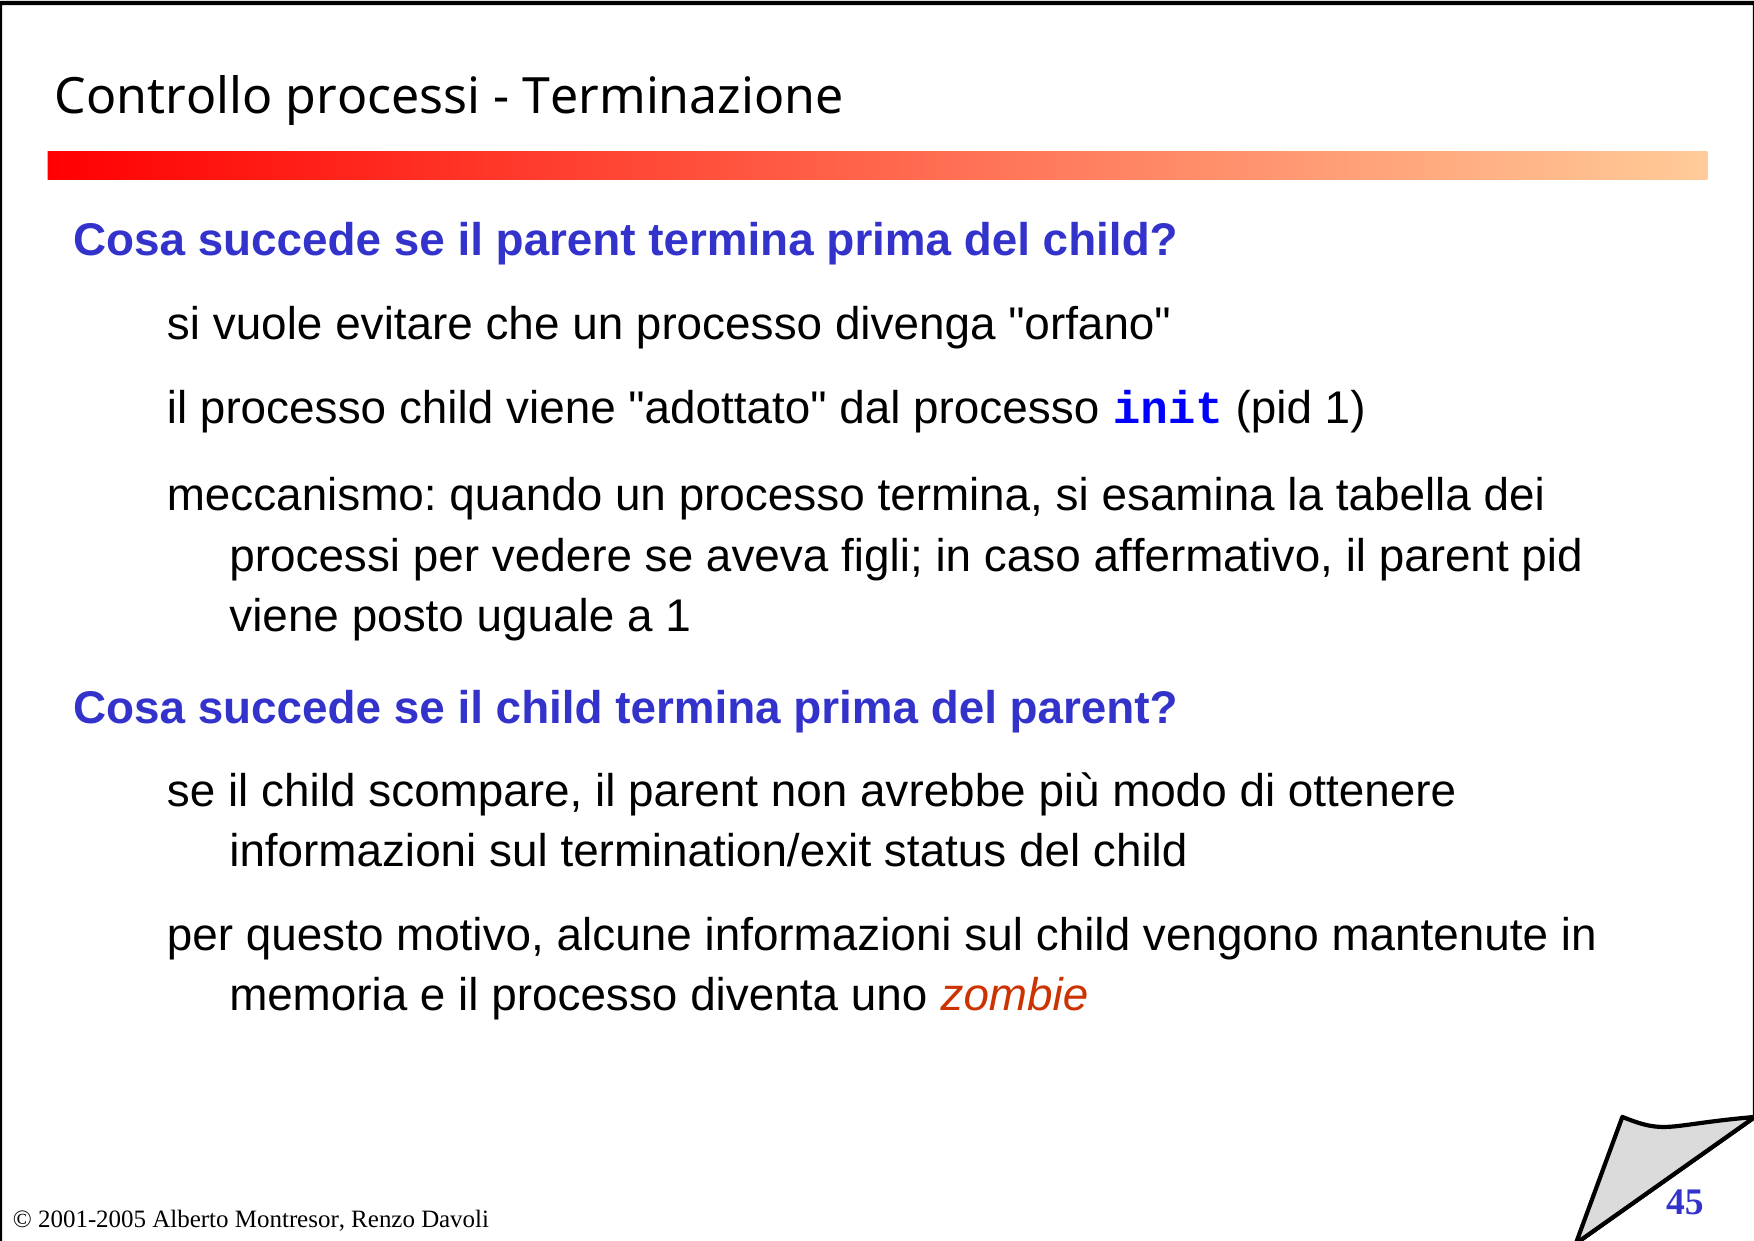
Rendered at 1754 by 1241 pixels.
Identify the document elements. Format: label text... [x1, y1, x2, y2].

title Controllo processi - Terminazione [40, 49, 1714, 144]
list Cosa succede se il parent termina prima del child? si vuole evitare che un processo divenga "orfano" il processo child viene "adottato" dal processo init (pid 1) meccanismo: quando un processo termina, si esamina la tabella dei processi per vedere se aveva figli; in caso affermativo, il parent pid viene posto uguale a 1 Cosa succede se il child termina prima del parent? se il child scompare, il parent non avrebbe più modo di ottenere informazioni sul termination/exit status del child per questo motivo, alcune informazioni sul child vengono mantenute in memoria e il processo diventa uno zombie [58, 206, 1696, 1120]
